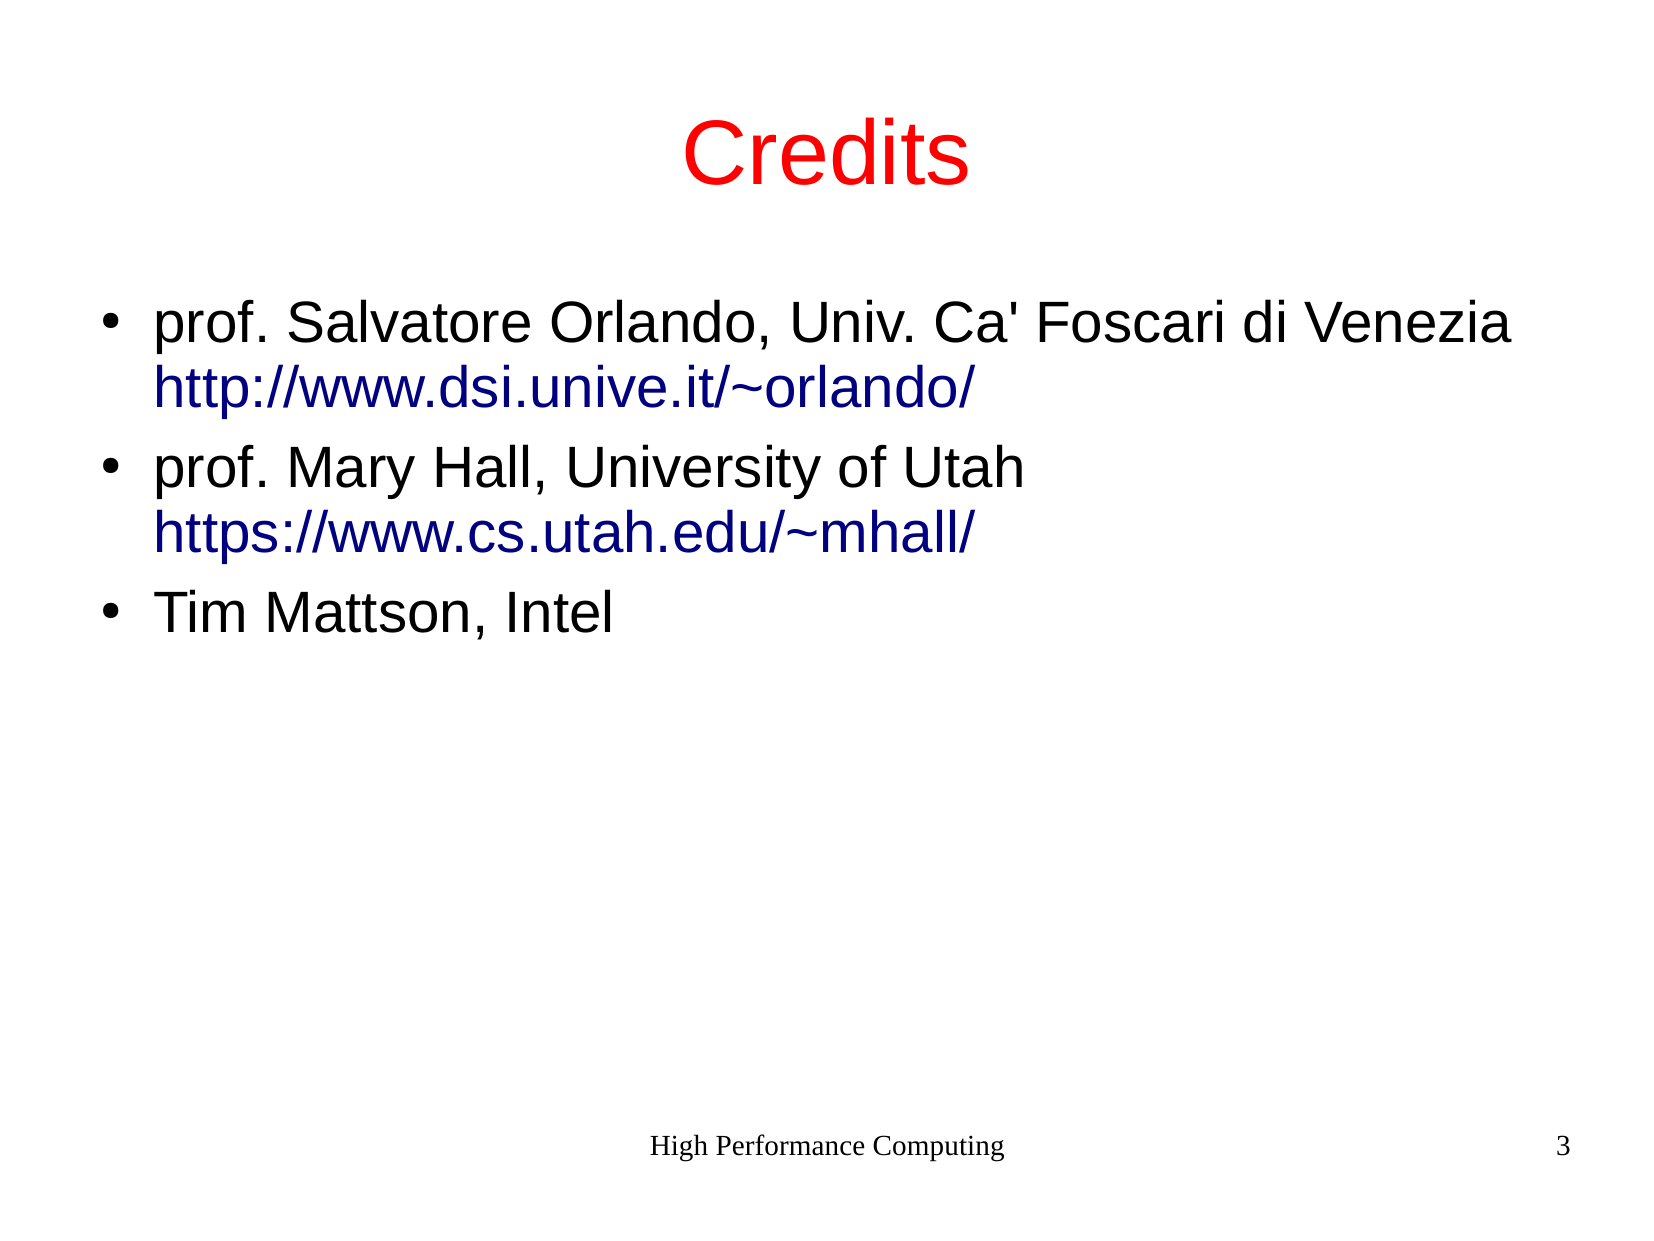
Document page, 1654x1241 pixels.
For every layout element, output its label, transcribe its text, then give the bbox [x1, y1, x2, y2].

title Credits [82, 49, 1571, 257]
list prof. Salvatore Orlando, Univ. Ca' Foscari di Venezia http://www.dsi.unive.it/~orlando/ prof. Mary Hall, University of Utah https://www.cs.utah.edu/~mhall/ Tim Mattson, Intel [82, 290, 1571, 1109]
